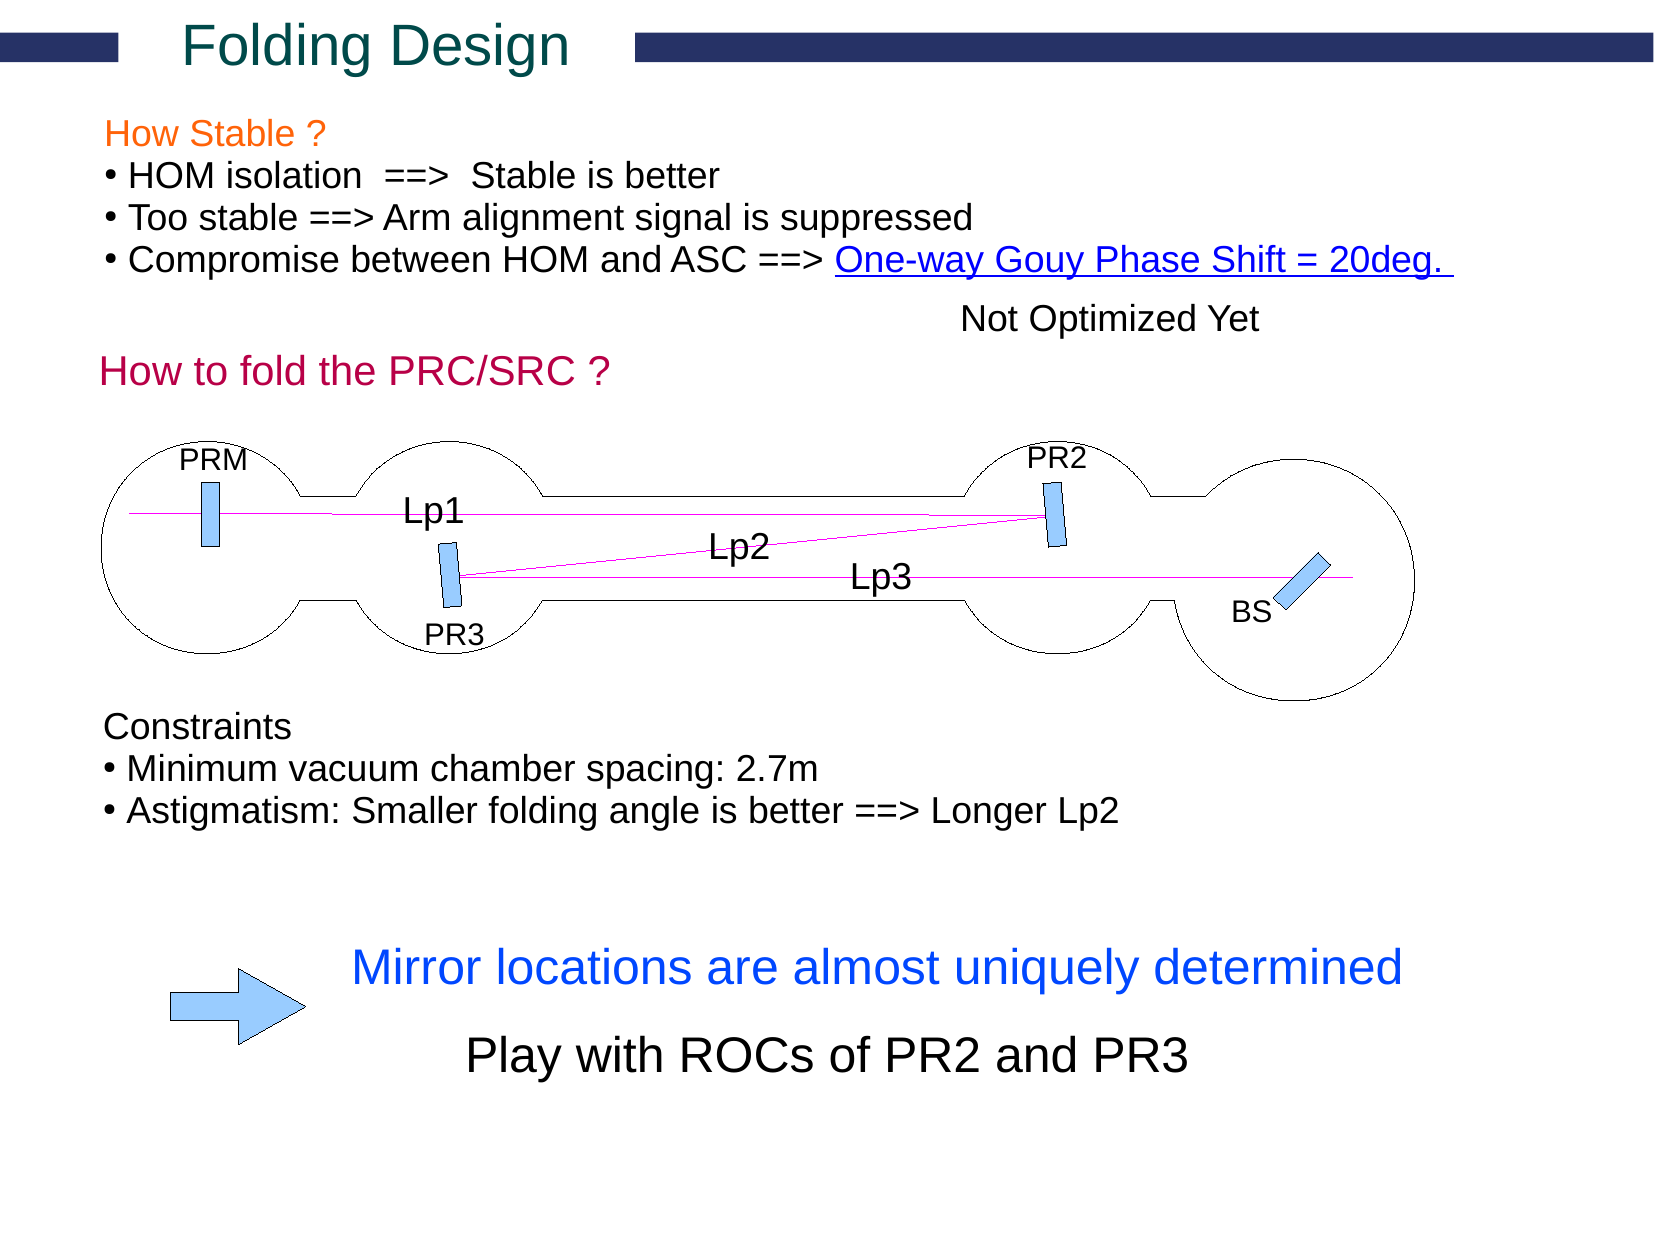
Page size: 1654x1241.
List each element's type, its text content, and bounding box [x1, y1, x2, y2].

text_box Mirror locations are almost uniquely determined [336, 932, 1419, 1003]
text_box [1042, 482, 1067, 548]
text_box How Stable ? HOM isolation ==> Stable is better Too stable ==> Arm alignment signal is suppressed Compromise between HOM and ASC ==> One-way Gouy Phase Shift = 20deg. [89, 105, 1470, 289]
text_box Lp2 [693, 518, 786, 575]
text_box [170, 968, 306, 1045]
text_box Constraints Minimum vacuum chamber spacing: 2.7m Astigmatism: Smaller folding angle is better ==> Longer Lp2 [88, 698, 1136, 840]
text_box How to fold the PRC/SRC ? [83, 340, 626, 402]
text_box [438, 542, 462, 608]
text_box PRM [164, 434, 273, 484]
text_box Lp3 [835, 548, 928, 600]
text_box PR2 [1011, 432, 1109, 483]
text_box PR3 [409, 609, 500, 660]
text_box [1273, 552, 1331, 610]
text_box Lp1 [387, 482, 480, 539]
text_box [201, 482, 220, 547]
text_box Not Optimized Yet [945, 290, 1275, 347]
text_box BS [1216, 587, 1305, 637]
title Folding Design [118, 12, 635, 78]
text_box Lp3 [835, 601, 928, 606]
text_box Play with ROCs of PR2 and PR3 [450, 1020, 1205, 1091]
